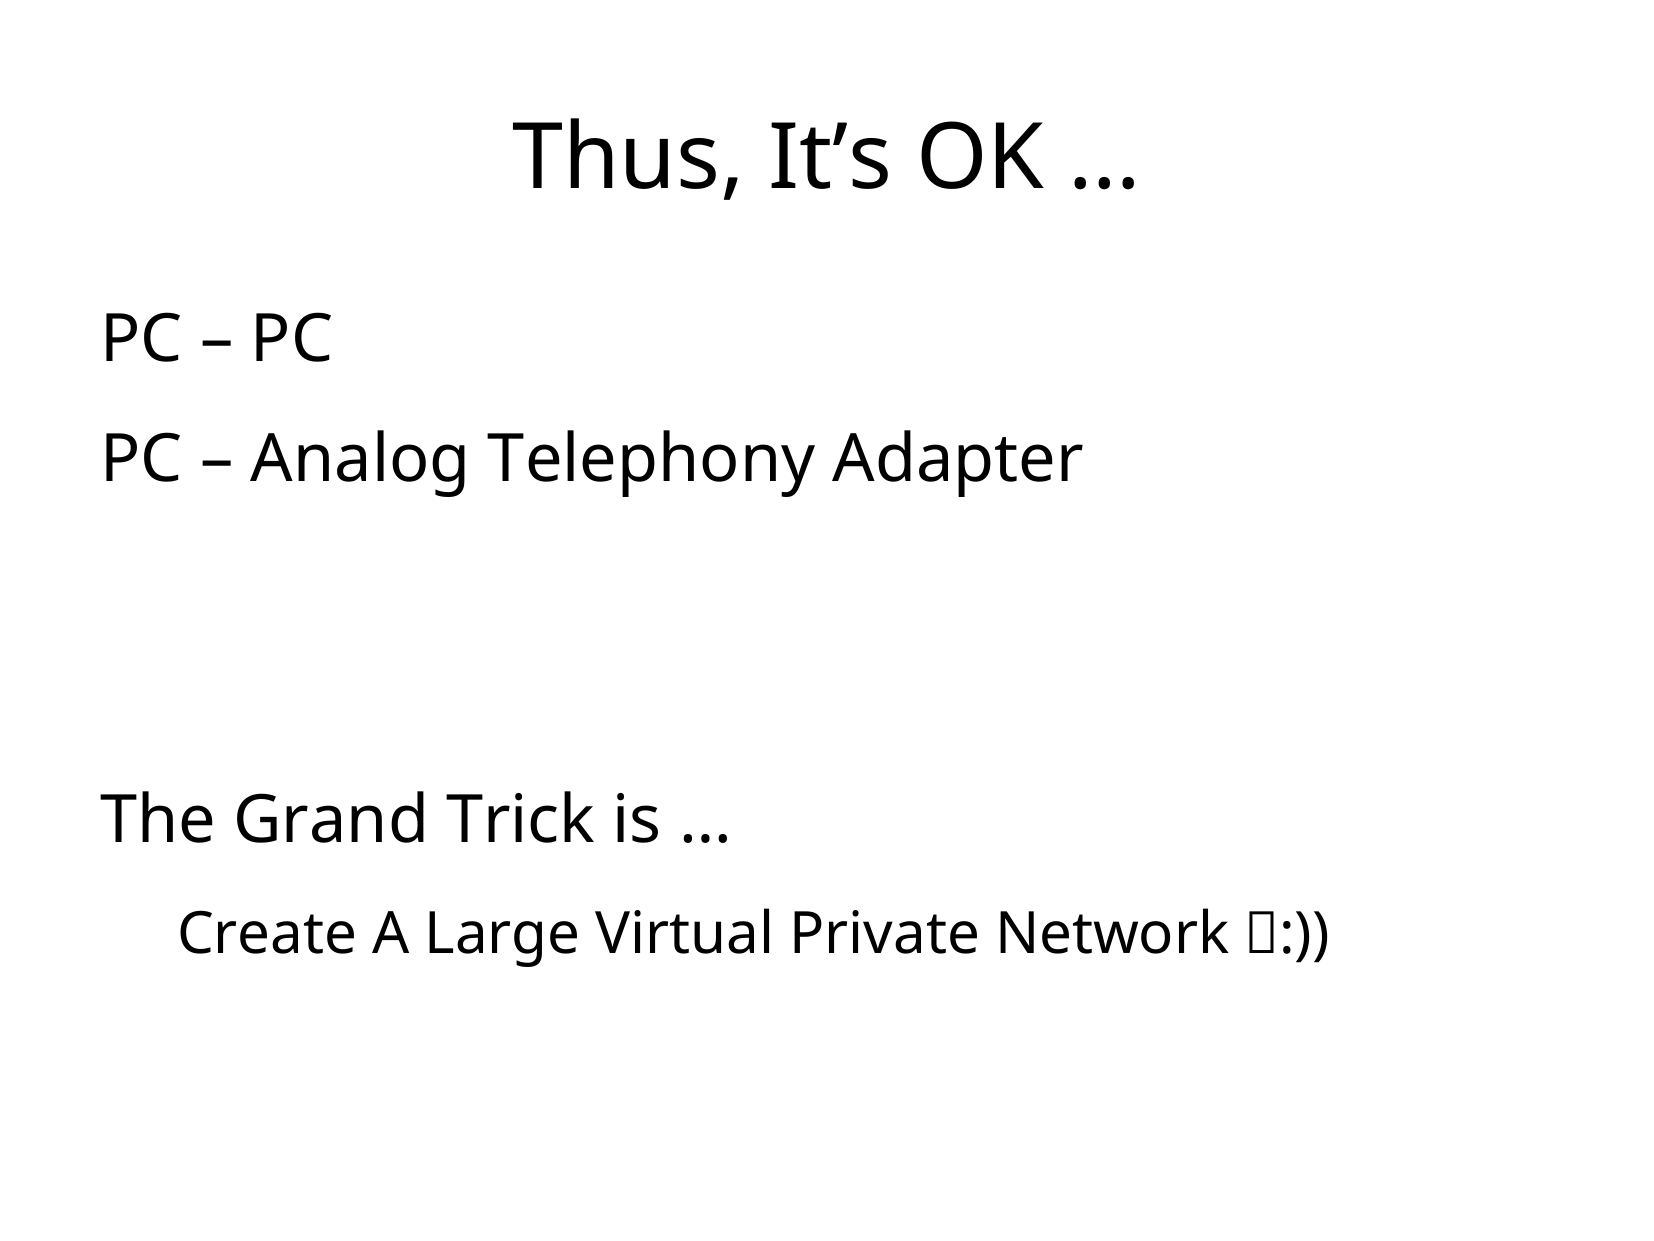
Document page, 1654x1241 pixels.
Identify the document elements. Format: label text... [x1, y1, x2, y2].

title Thus, It’s OK … [82, 49, 1571, 257]
list PC – PC PC – Analog Telephony Adapter The Grand Trick is … Create A Large Virtual Private Network :)) [82, 290, 1571, 1109]
